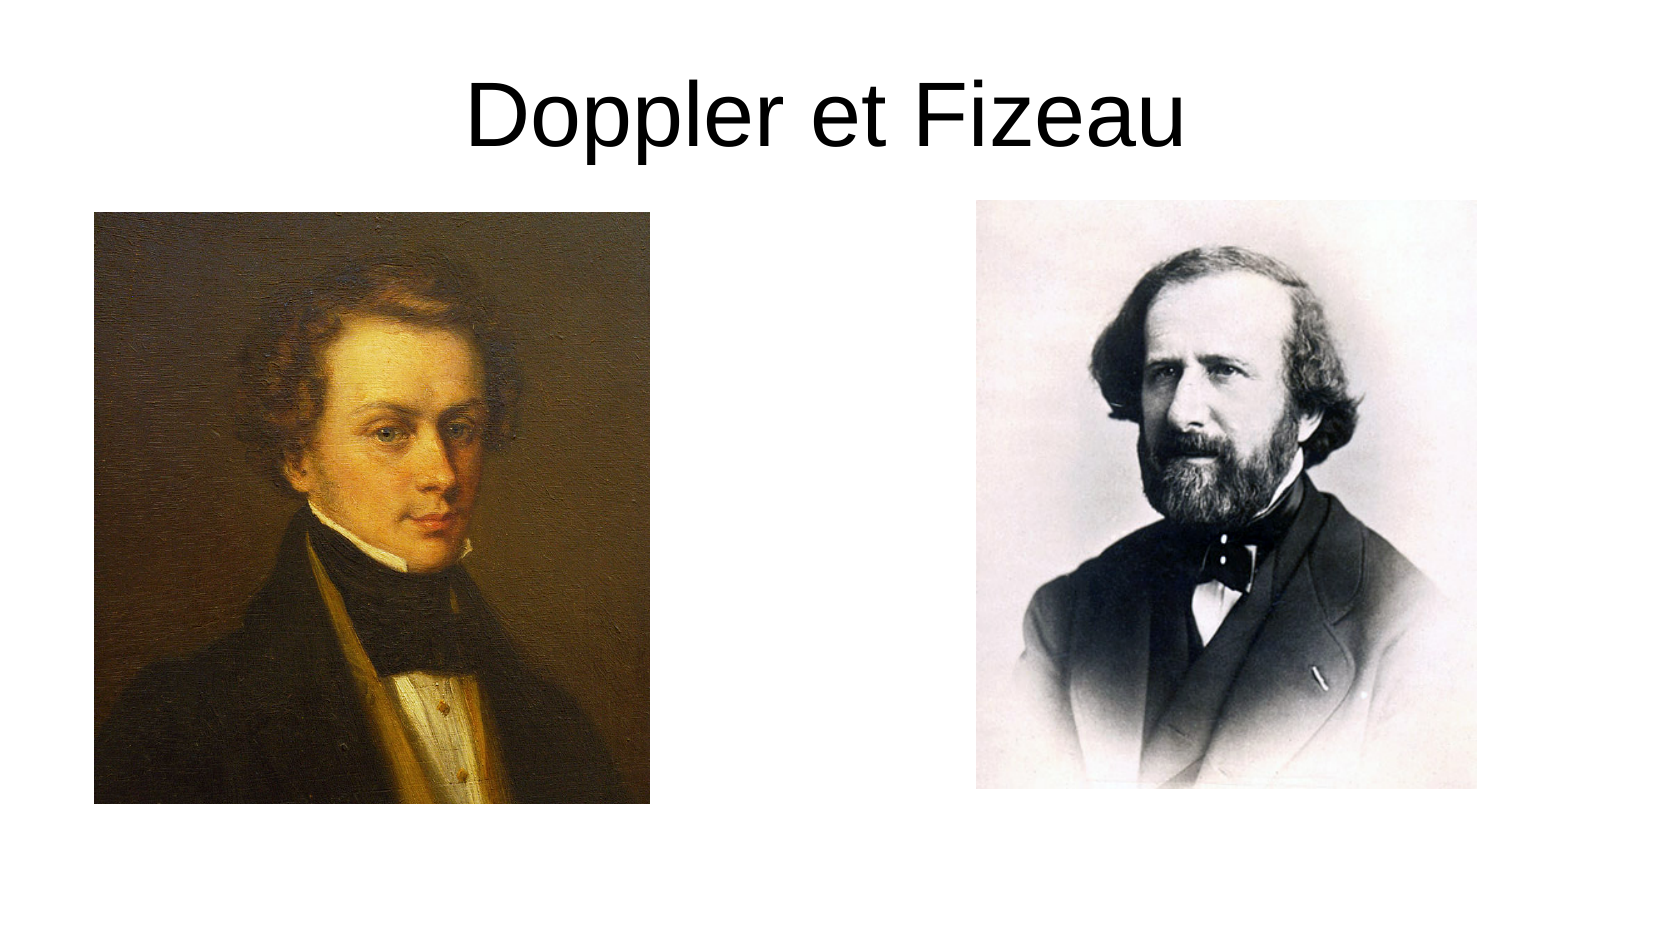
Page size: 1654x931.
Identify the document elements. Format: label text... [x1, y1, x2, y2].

title Doppler et Fizeau [82, 37, 1571, 193]
picture [976, 200, 1477, 789]
picture [94, 212, 650, 804]
